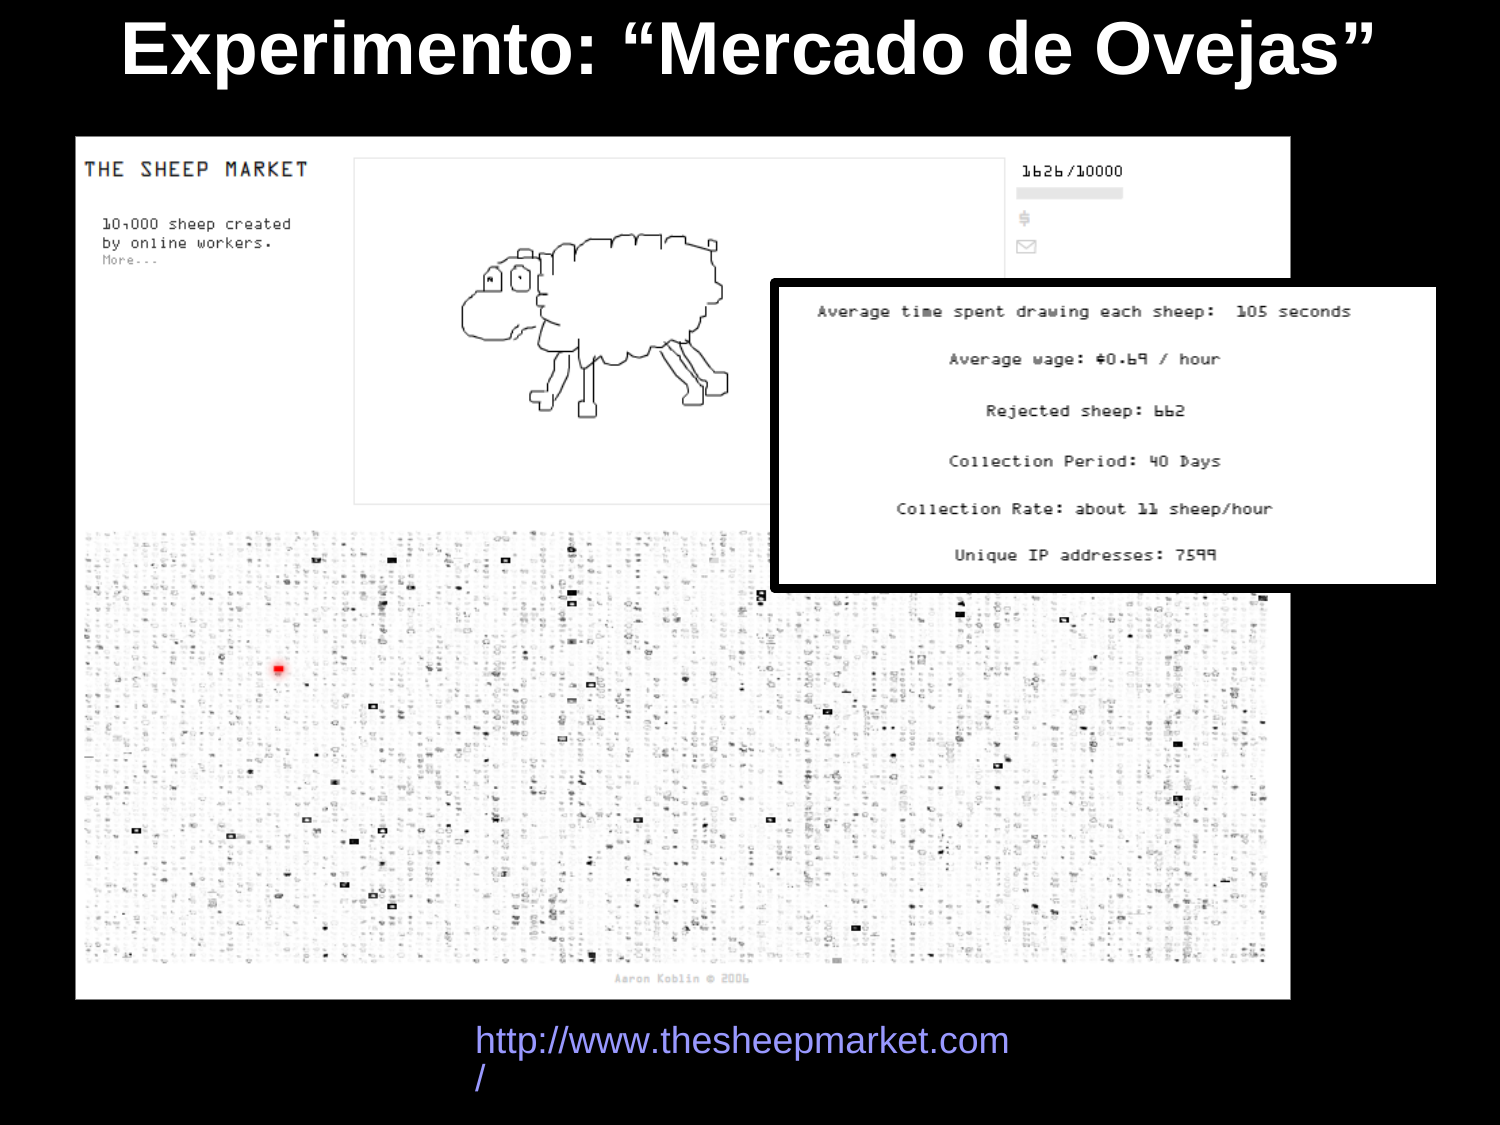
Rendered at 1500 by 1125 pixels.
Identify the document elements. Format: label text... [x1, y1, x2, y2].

text_box http://www.thesheepmarket.com/ [460, 1008, 1034, 1069]
picture [779, 287, 1437, 584]
title Experimento: “Mercado de Ovejas” [75, 0, 1425, 101]
picture [75, 136, 1291, 1000]
